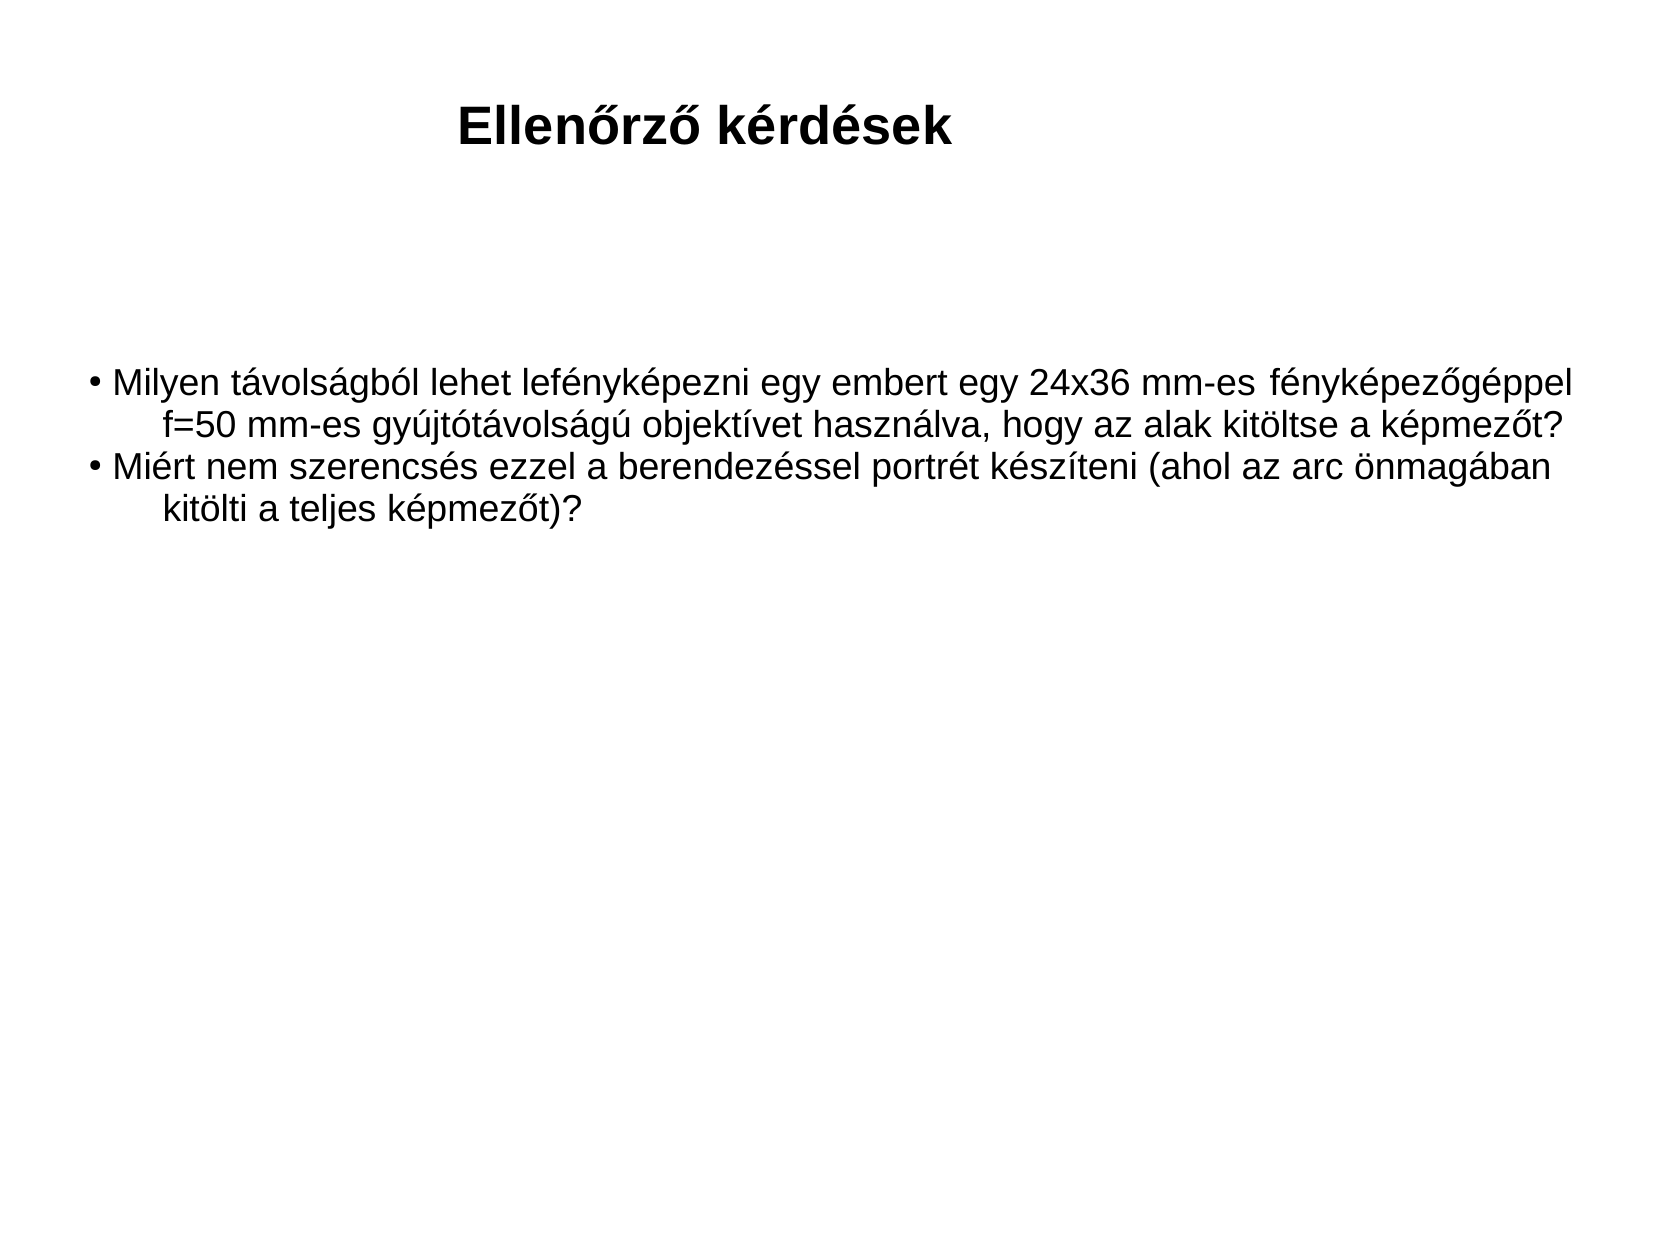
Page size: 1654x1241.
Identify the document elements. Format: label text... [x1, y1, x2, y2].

text_box Milyen távolságból lehet lefényképezni egy embert egy 24x36 mm-es fényképezőgéppel f=50 mm-es gyújtótávolságú objektívet használva, hogy az alak kitöltse a képmezőt? Miért nem szerencsés ezzel a berendezéssel portrét készíteni (ahol az arc önmagában kitölti a teljes képmezőt)? [73, 354, 1610, 538]
text_box Ellenőrző kérdések [442, 88, 968, 166]
